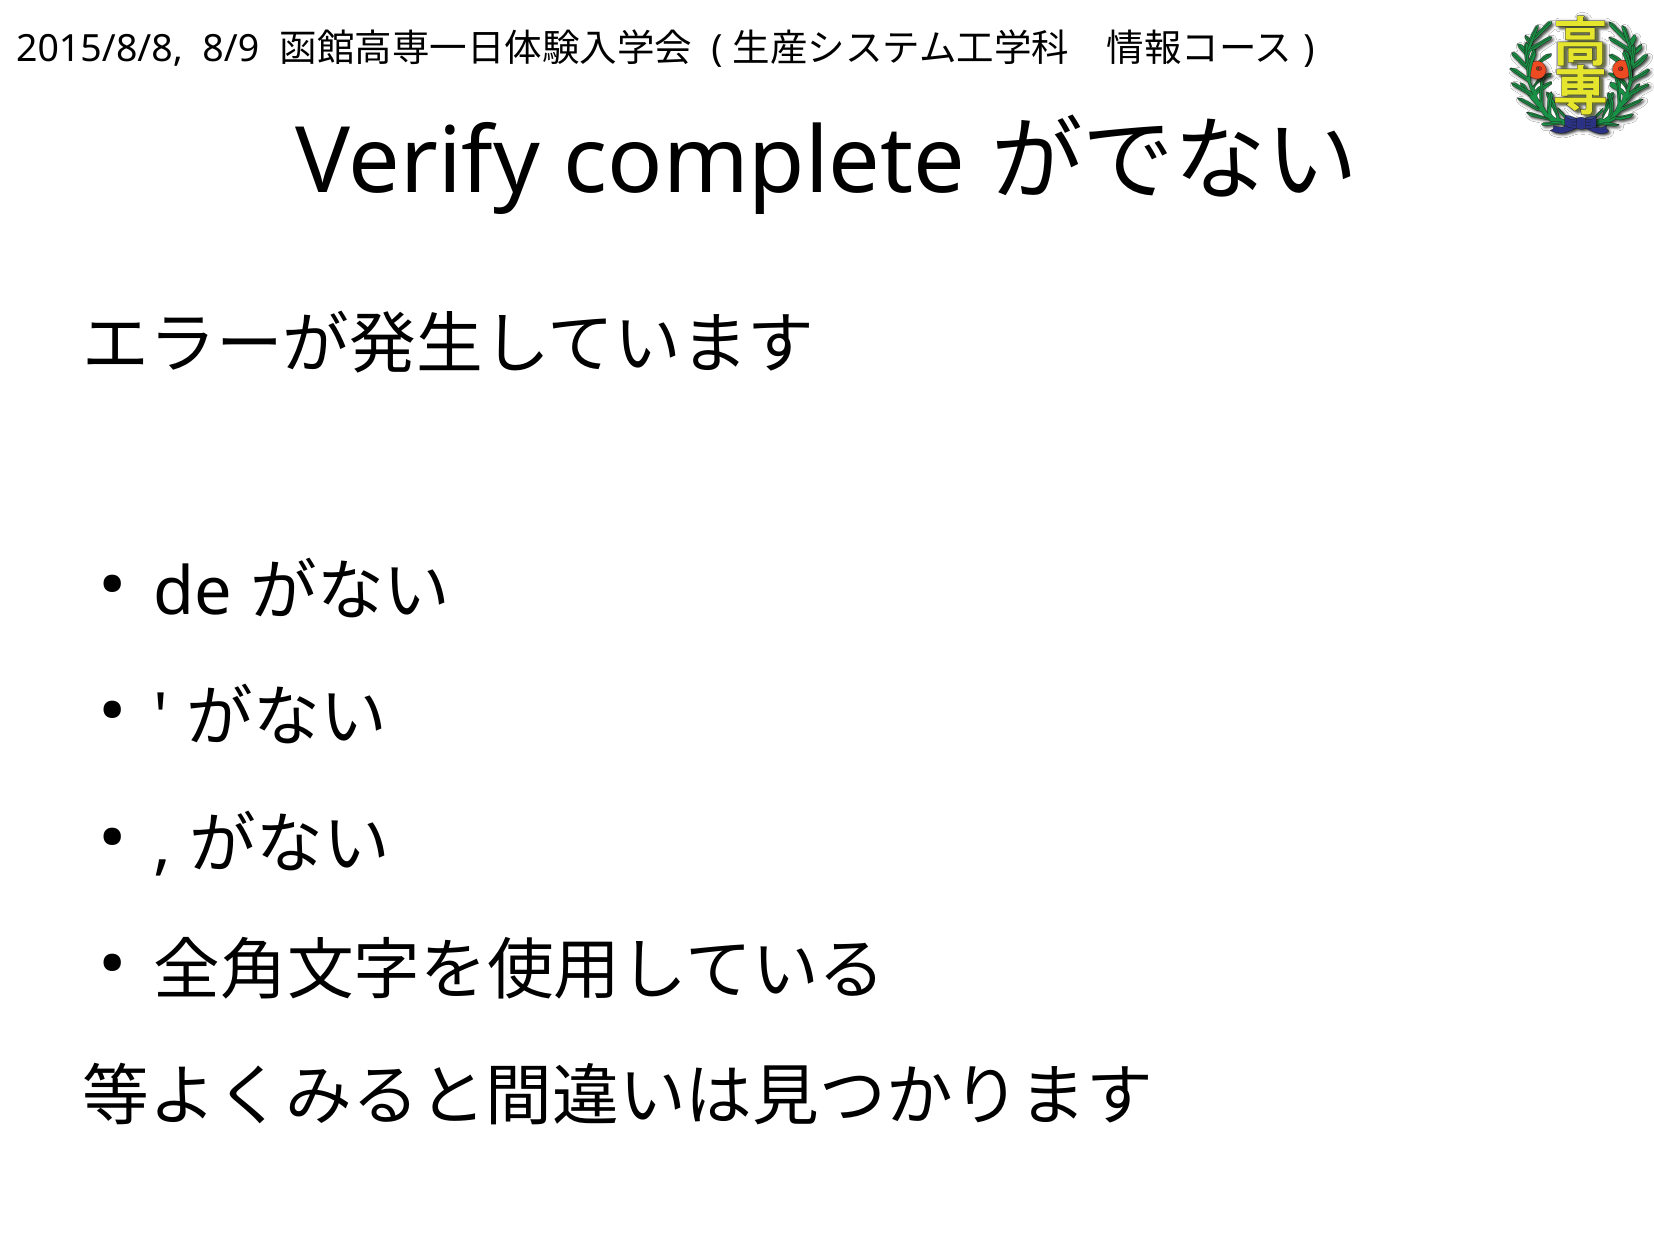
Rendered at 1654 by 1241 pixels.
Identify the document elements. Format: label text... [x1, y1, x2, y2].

title Verify completeがでない [82, 49, 1571, 257]
list エラーが発生しています deがない 'がない ,がない 全角文字を使用している 等よくみると間違いは見つかります [82, 290, 1571, 1010]
picture [1506, 0, 1654, 157]
